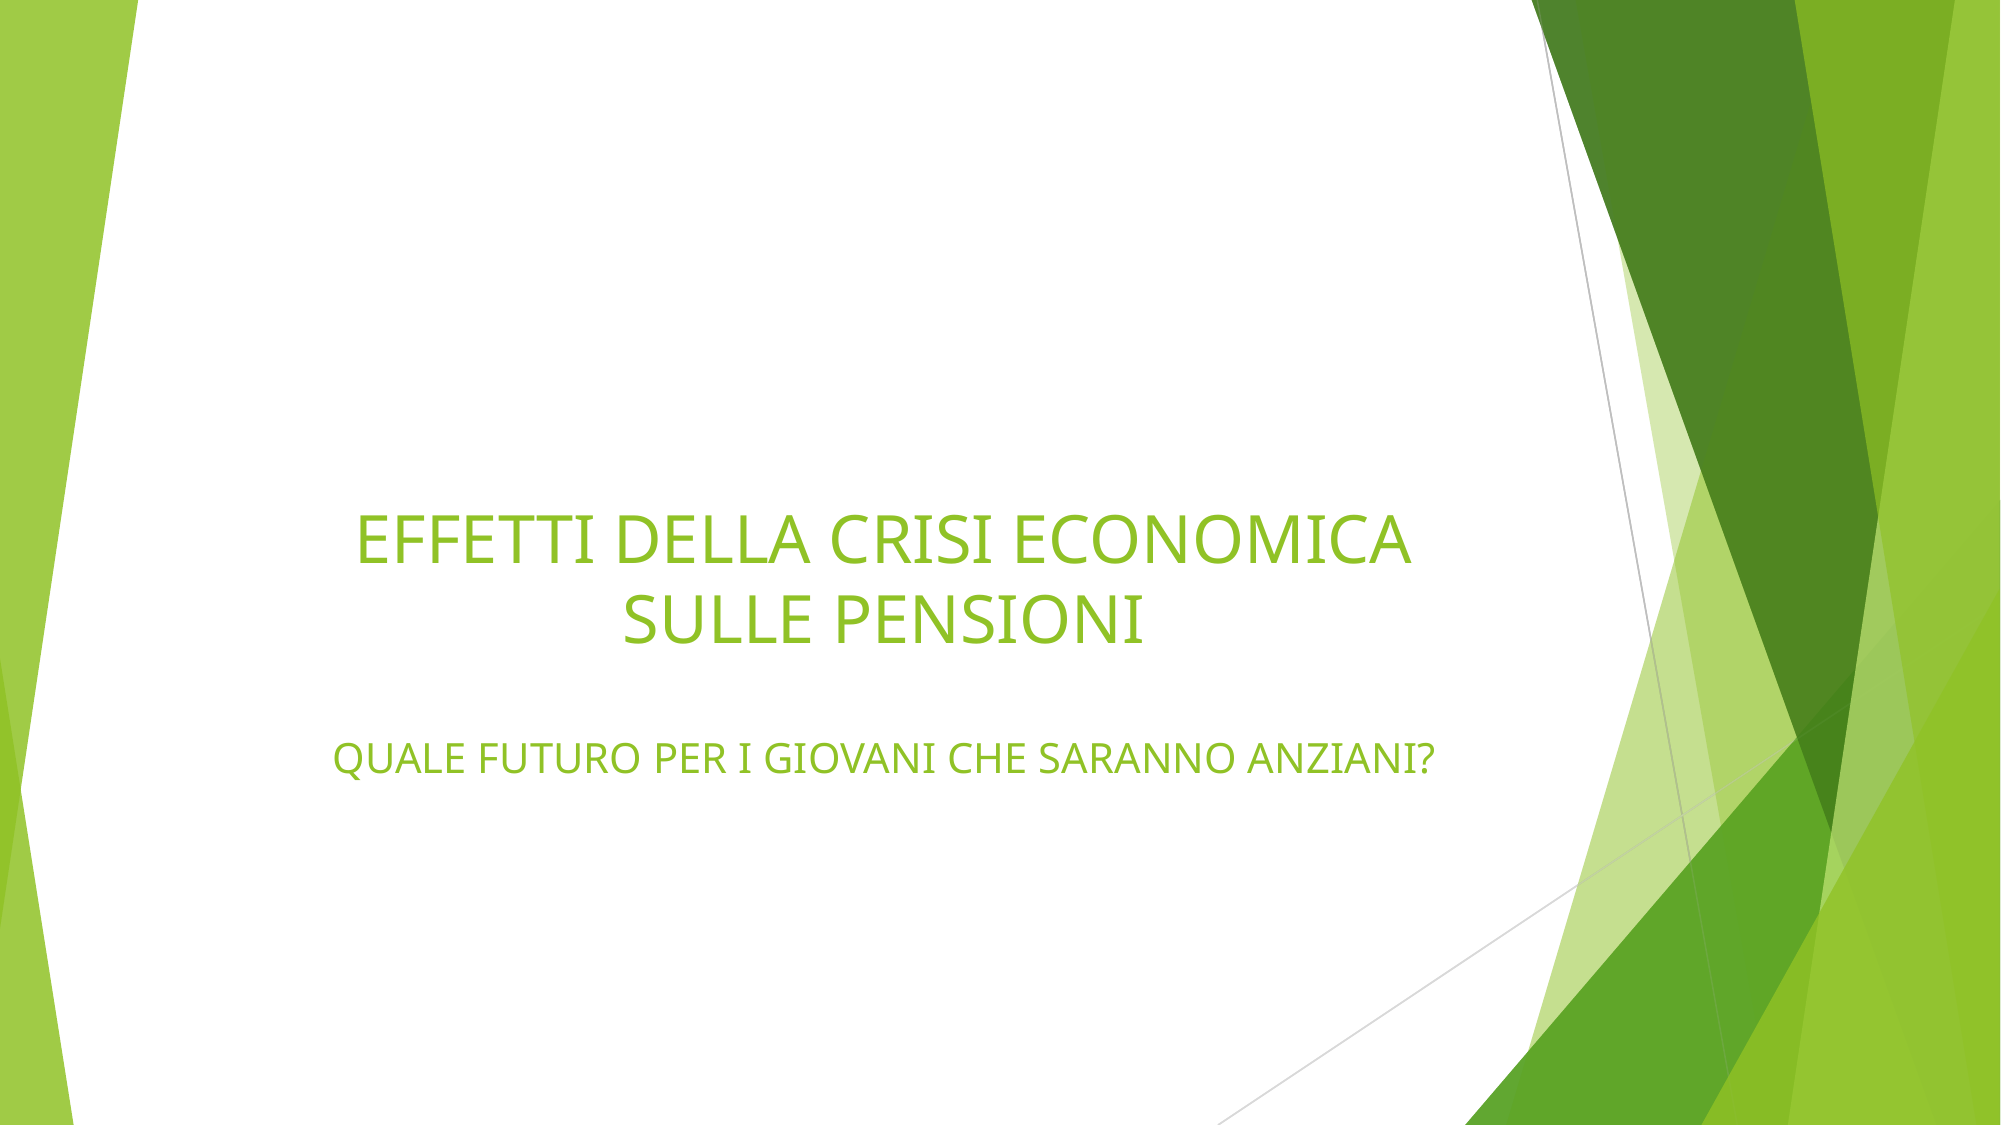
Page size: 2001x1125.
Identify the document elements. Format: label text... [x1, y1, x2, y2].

subtitle QUALE FUTURO PER I GIOVANI CHE SARANNO ANZIANI? [247, 664, 1522, 845]
title EFFETTI DELLA CRISI ECONOMICA SULLE PENSIONI [247, 394, 1522, 664]
